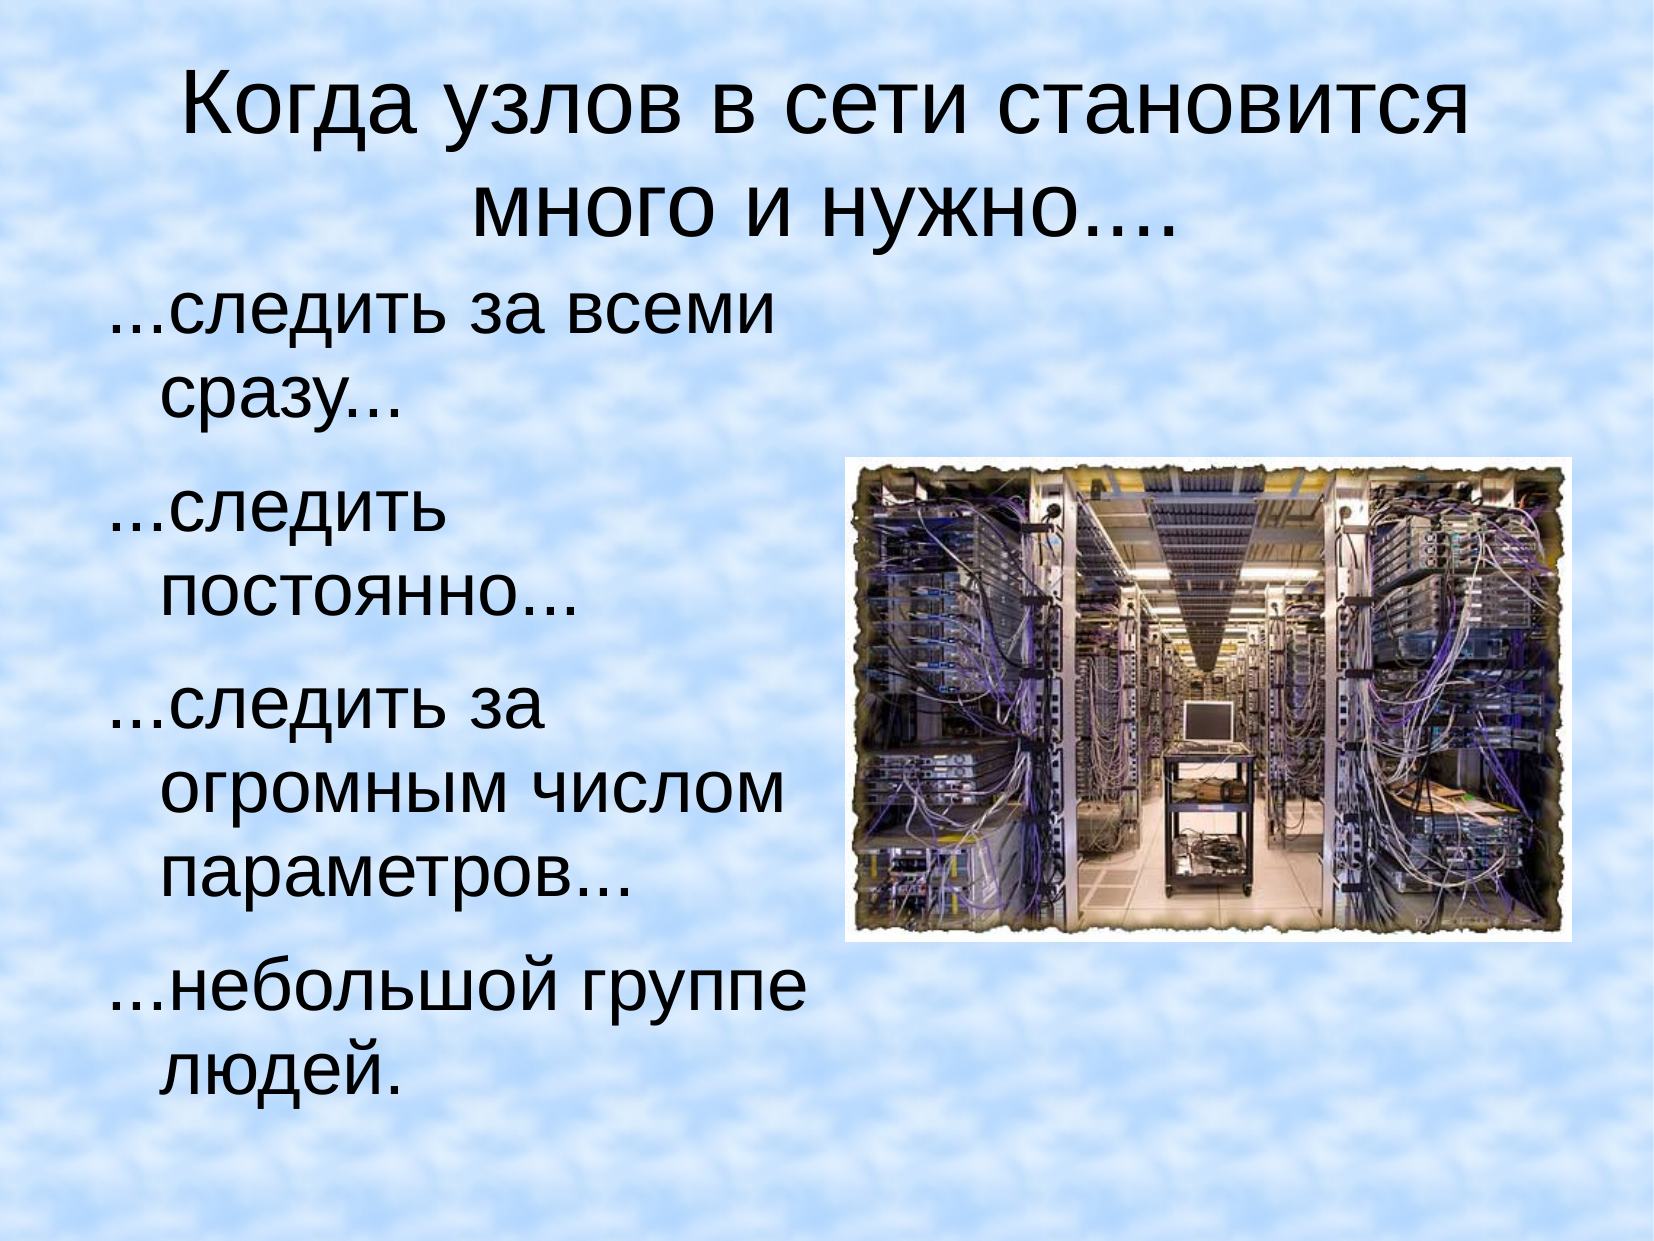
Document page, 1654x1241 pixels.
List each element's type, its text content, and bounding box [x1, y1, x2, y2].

picture [0, 0, 1654, 1241]
list ...следить за всеми сразу... ...следить постоянно... ...следить за огромным числом параметров... ...небольшой группе людей. [88, 265, 815, 1192]
title Когда узлов в сети становится много и нужно.... [82, 39, 1571, 267]
